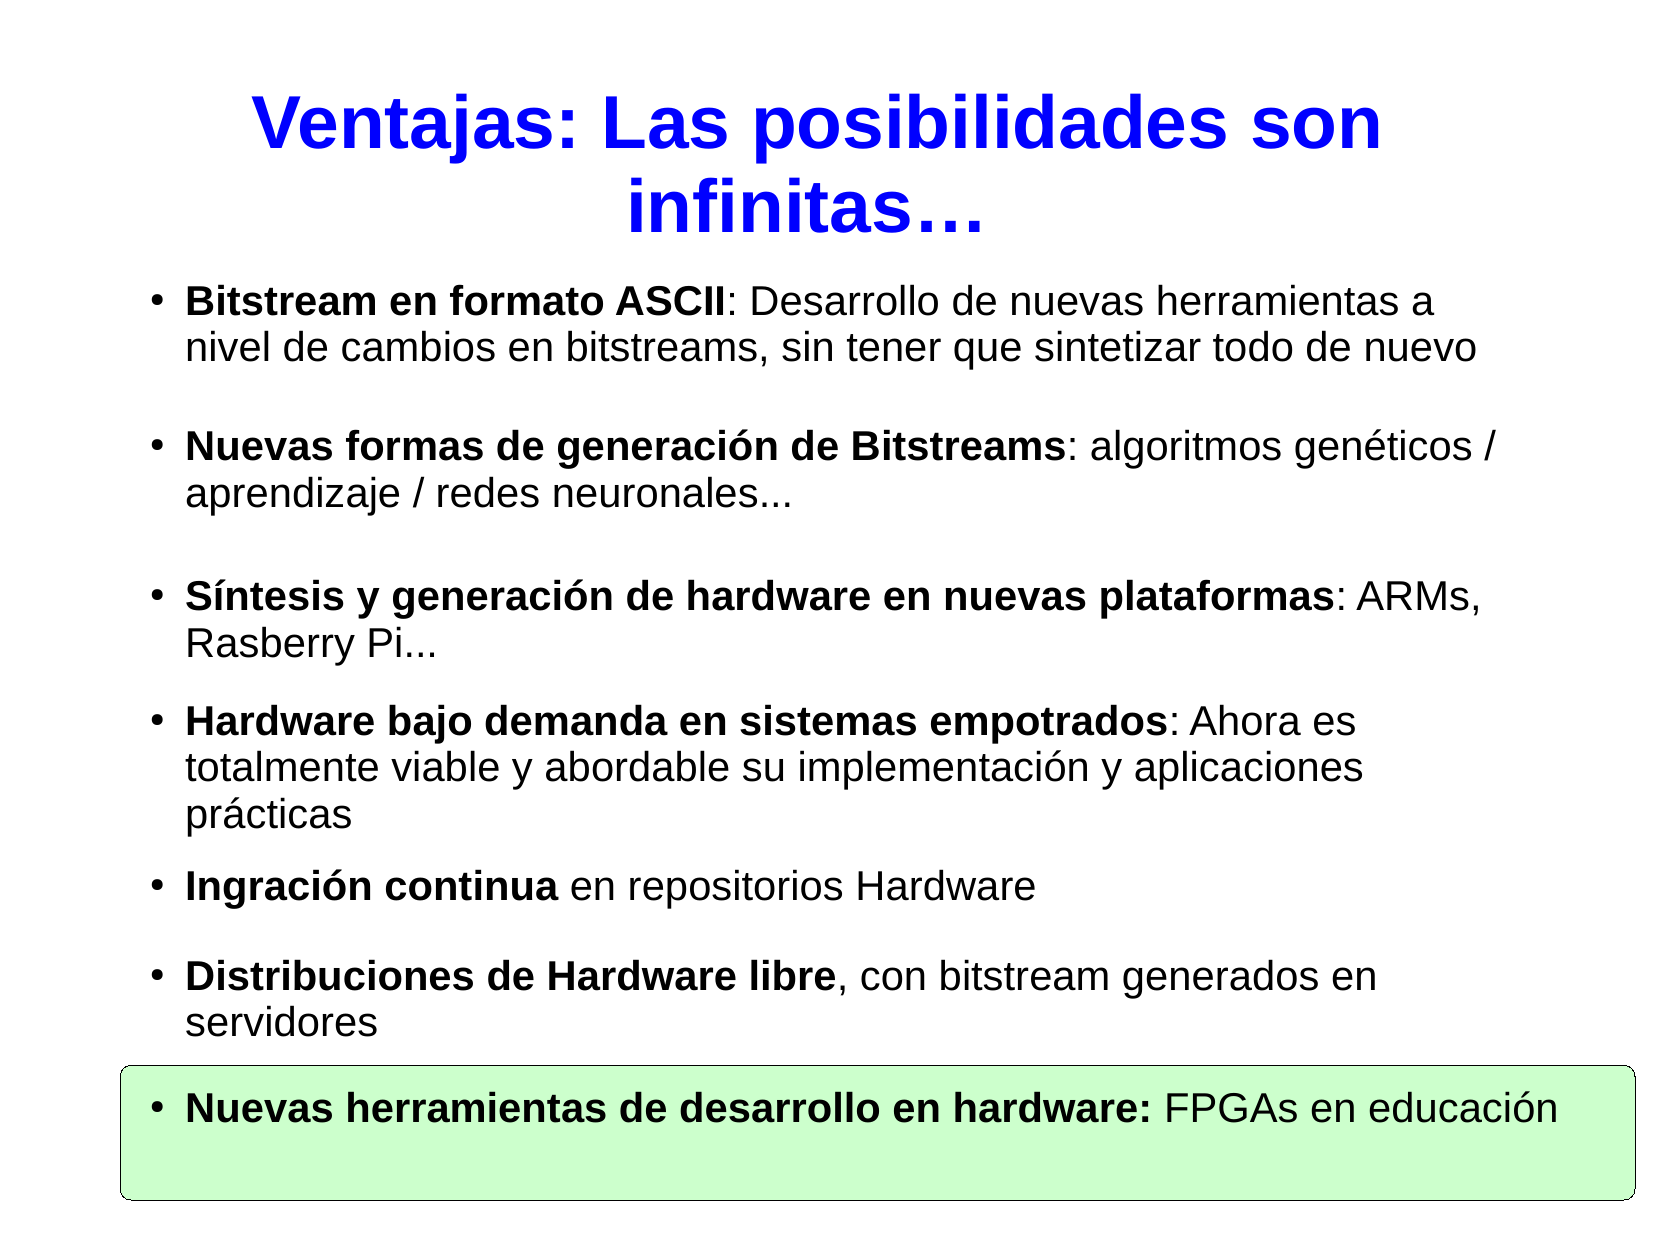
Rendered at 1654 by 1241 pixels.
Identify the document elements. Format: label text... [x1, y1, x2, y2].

text_box Nuevas herramientas de desarrollo en hardware: FPGAs en educación [135, 1077, 1606, 1186]
text_box Síntesis y generación de hardware en nuevas plataformas: ARMs, Rasberry Pi... [135, 565, 1516, 690]
text_box Ingración continua en repositorios Hardware [135, 855, 1096, 931]
text_box Hardware bajo demanda en sistemas empotrados: Ahora es totalmente viable y abordable su implementación y aplicaciones prácticas [135, 690, 1516, 845]
text_box Bitstream en formato ASCII: Desarrollo de nuevas herramientas a nivel de cambios en bitstreams, sin tener que sintetizar todo de nuevo [135, 270, 1516, 415]
text_box Nuevas formas de generación de Bitstreams: algoritmos genéticos / aprendizaje / redes neuronales... [135, 415, 1516, 565]
text_box [120, 1065, 1636, 1201]
text_box Ventajas: Las posibilidades son infinitas… [90, 73, 1546, 257]
text_box Distribuciones de Hardware libre, con bitstream generados en servidores [135, 945, 1561, 1053]
